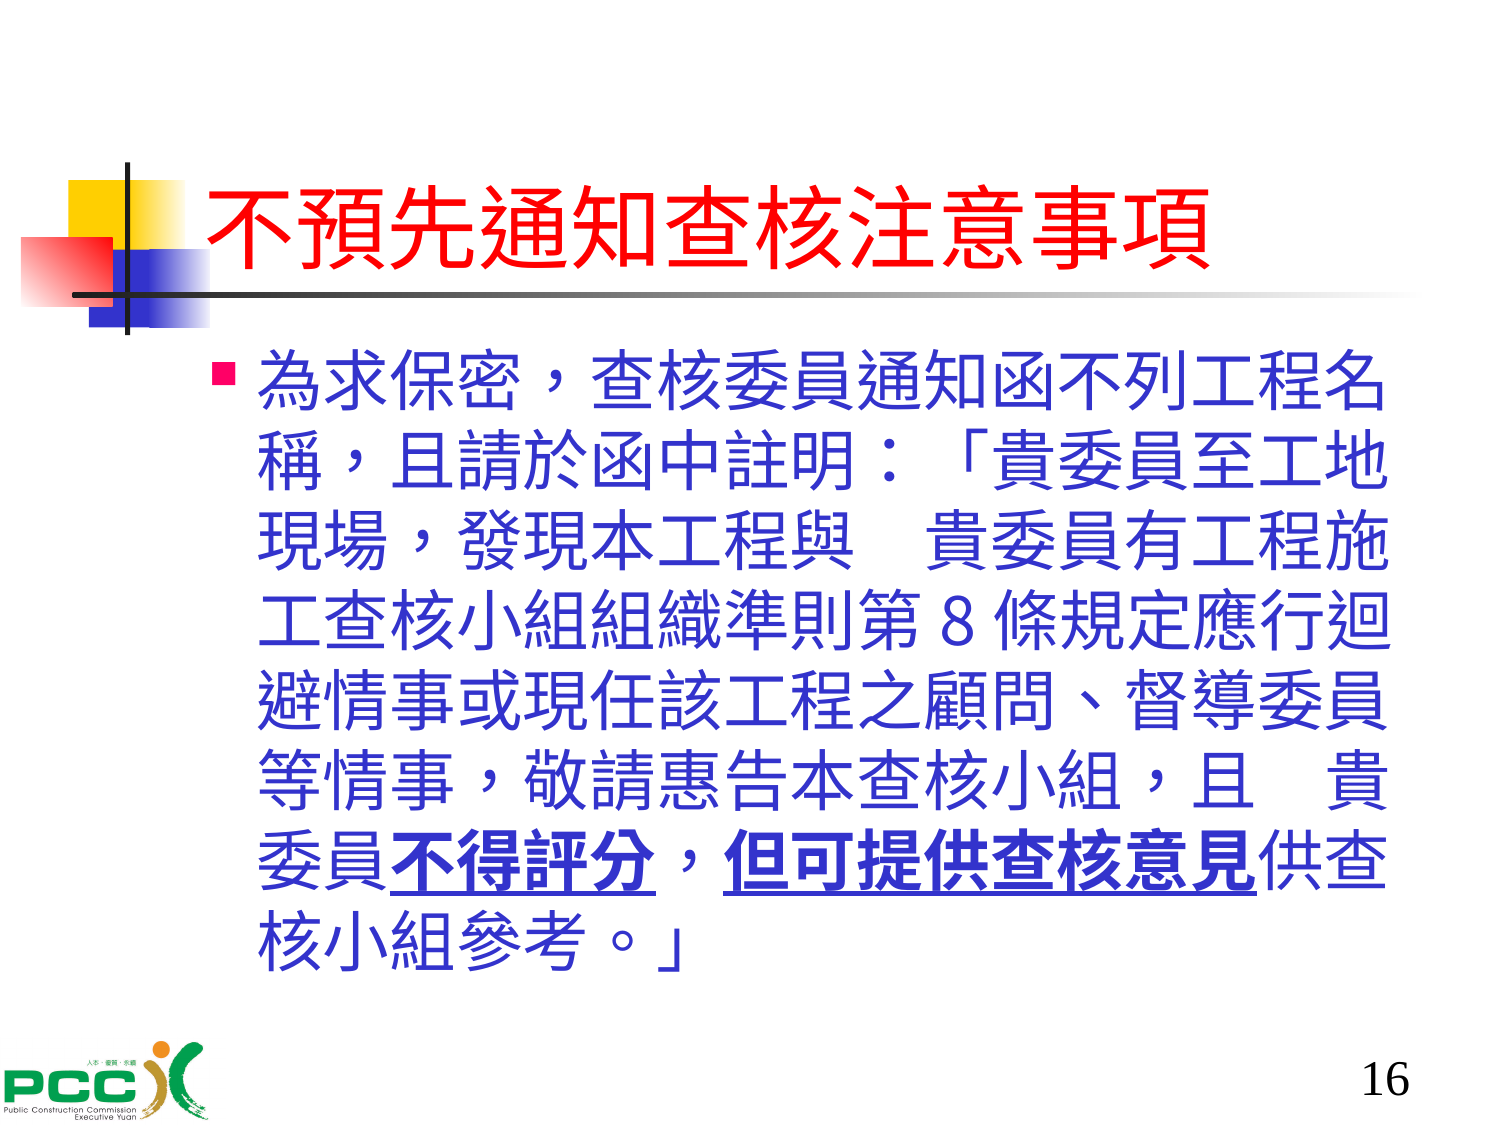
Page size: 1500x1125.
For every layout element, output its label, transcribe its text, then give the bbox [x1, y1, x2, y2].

list 為求保密，查核委員通知函不列工程名稱，且請於函中註明：「貴委員至工地現場，發現本工程與 貴委員有工程施工查核小組組織準則第8條規定應行迴避情事或現任該工程之顧問、督導委員等情事，敬請惠告本查核小組，且 貴委員不得評分，但可提供查核意見供查核小組參考。」 [193, 331, 1469, 1007]
picture [0, 1037, 226, 1125]
title 不預先通知查核注意事項 [188, 101, 1468, 289]
